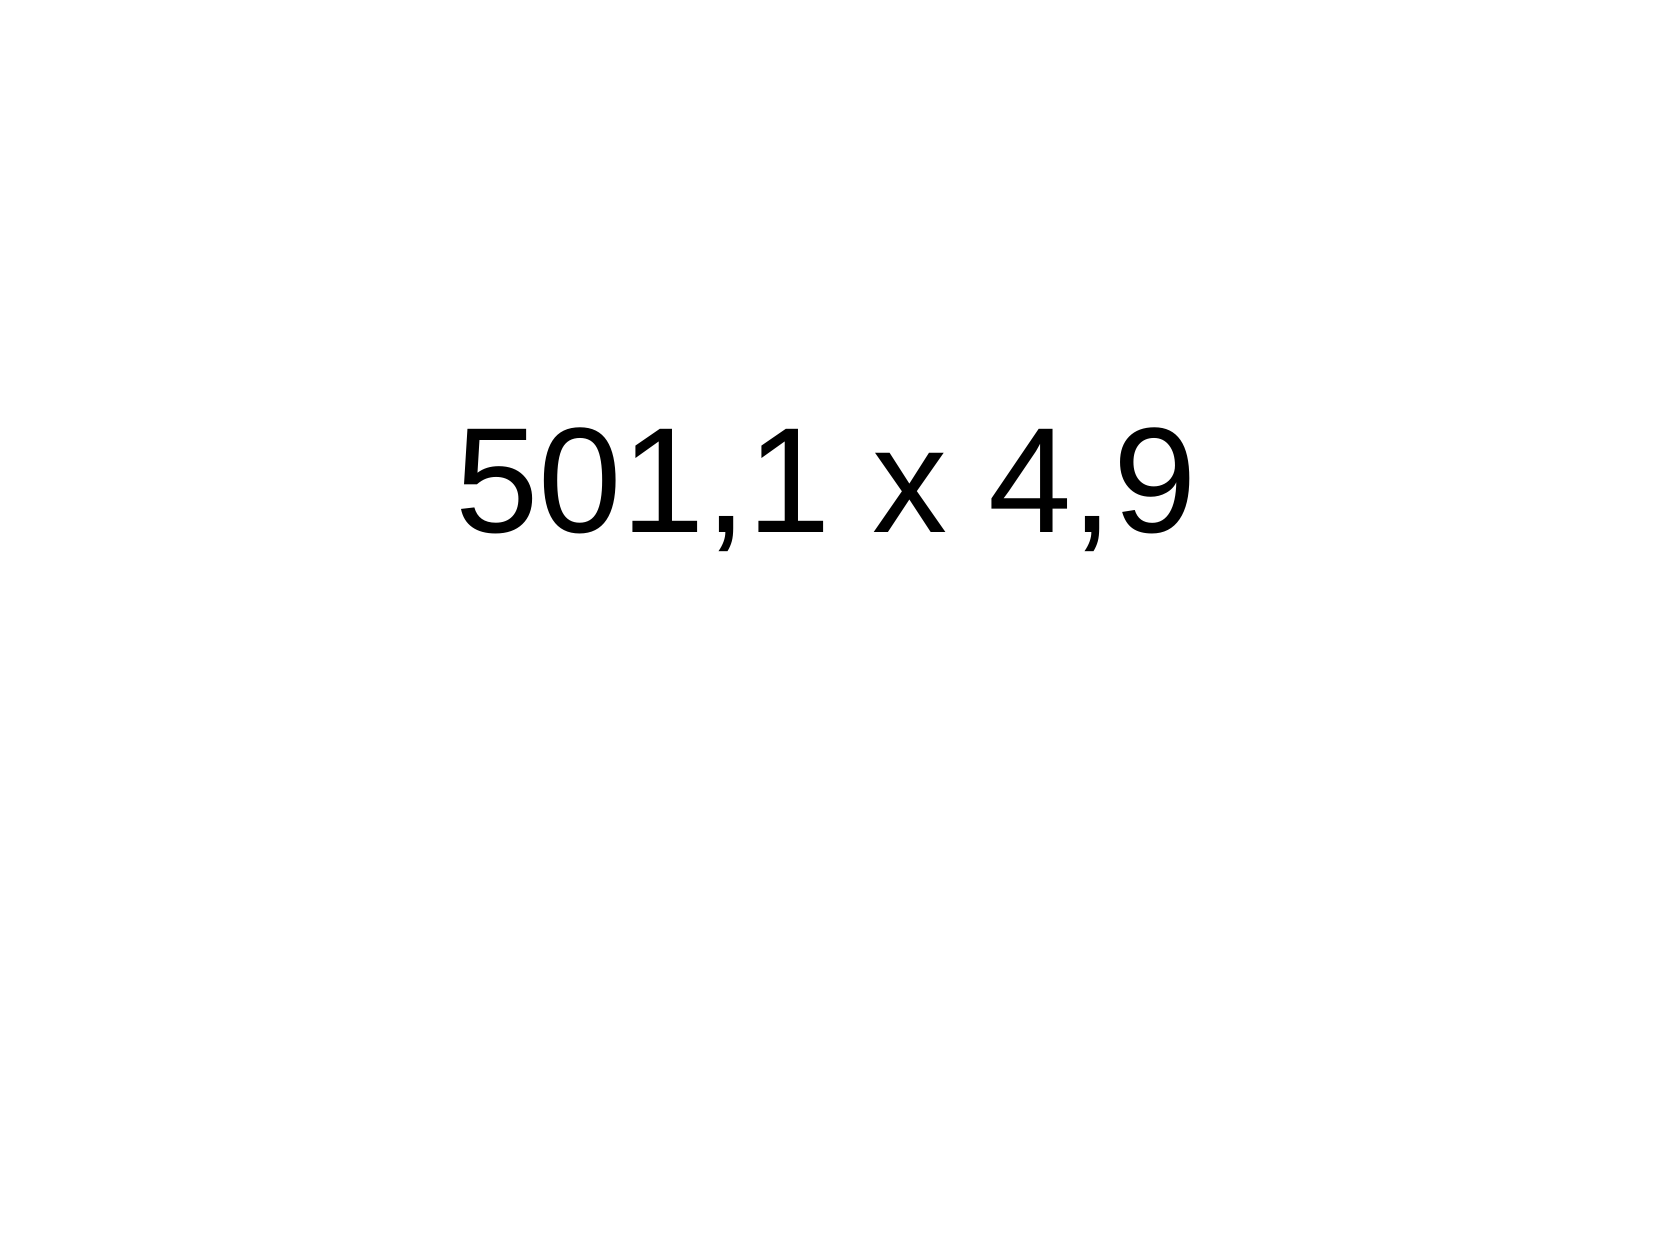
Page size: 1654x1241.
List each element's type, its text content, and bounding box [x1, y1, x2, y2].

subtitle 501,1 x 4,9 [82, 70, 1571, 890]
